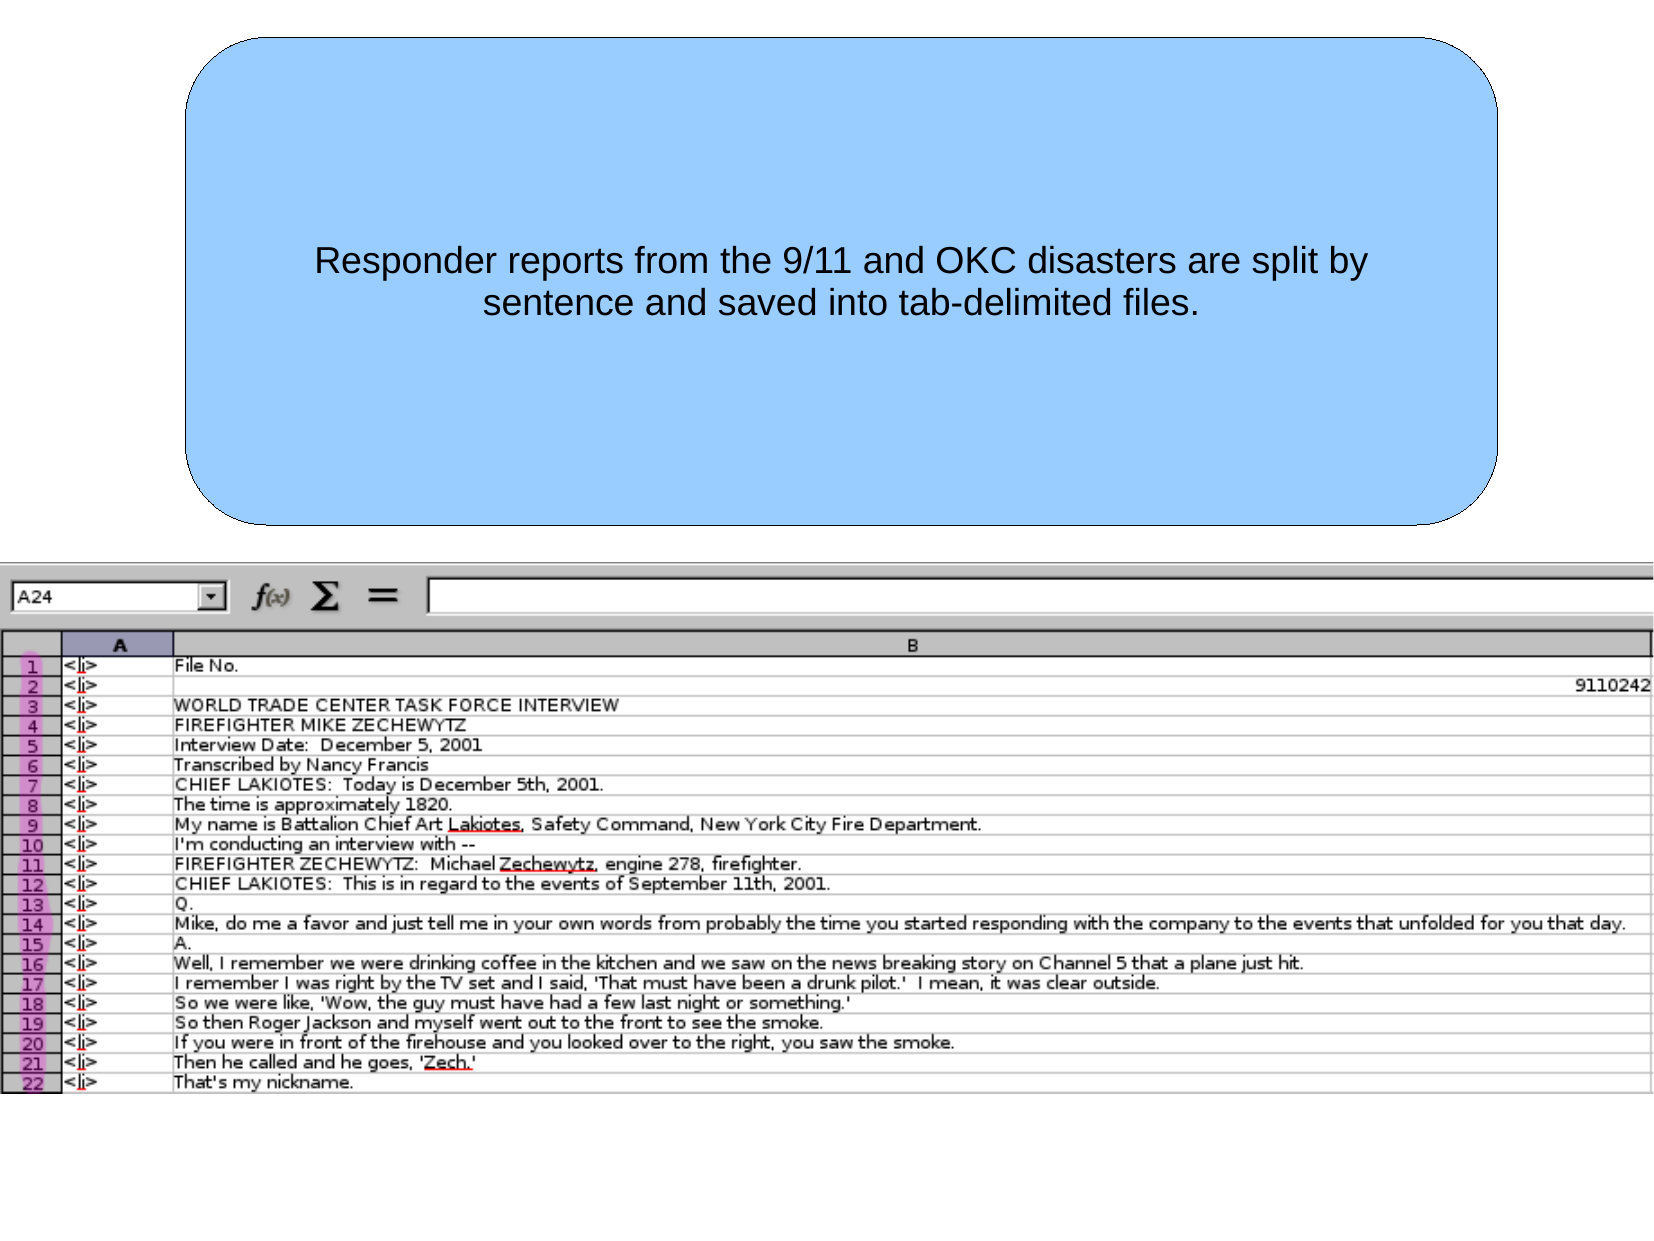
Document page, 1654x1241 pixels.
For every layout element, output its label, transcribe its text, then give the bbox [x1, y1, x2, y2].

text_box Responder reports from the 9/11 and OKC disasters are split by sentence and saved into tab-delimited files. [185, 37, 1498, 526]
picture [0, 562, 1654, 1094]
